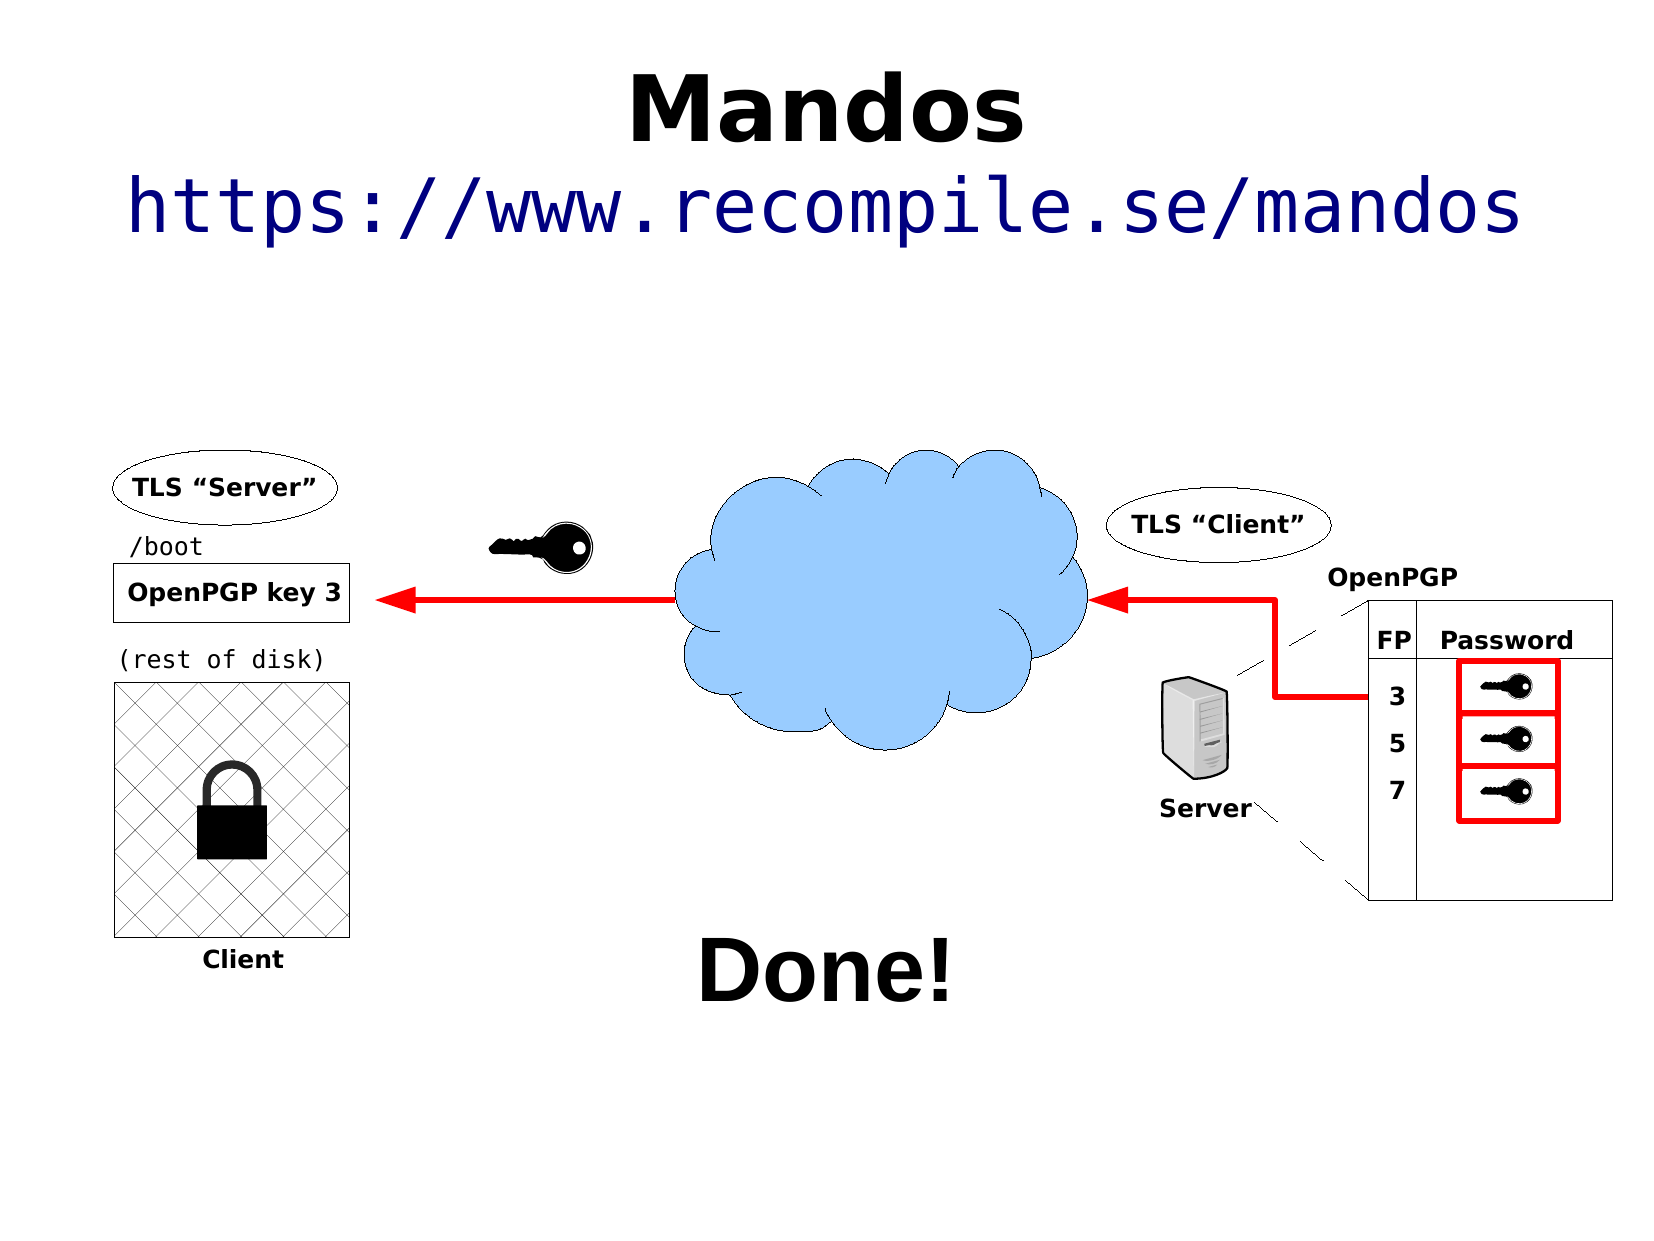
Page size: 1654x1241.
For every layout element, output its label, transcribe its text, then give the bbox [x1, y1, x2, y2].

text_box Done! [681, 911, 972, 1029]
text_box Server [1144, 786, 1360, 831]
text_box Password [1425, 618, 1605, 663]
text_box TLS “Client” [1106, 487, 1332, 563]
text_box 3 [1374, 675, 1439, 720]
text_box /boot [114, 525, 294, 570]
text_box OpenPGP [1312, 555, 1501, 601]
picture [1462, 768, 1555, 818]
text_box [1369, 600, 1613, 901]
text_box Client [187, 937, 300, 982]
picture [1142, 657, 1247, 806]
picture [1462, 663, 1555, 710]
picture [170, 748, 294, 872]
text_box (rest of disk) [101, 637, 376, 696]
picture [453, 502, 638, 597]
text_box [674, 450, 1088, 751]
text_box FP [1361, 618, 1425, 663]
text_box [113, 615, 350, 623]
title Mandos https://www.recompile.se/mandos [82, 49, 1571, 257]
text_box [294, 563, 350, 570]
picture [1462, 716, 1555, 763]
text_box OpenPGP key 3 [112, 570, 376, 615]
text_box 5 [1374, 721, 1439, 766]
text_box 7 [1374, 768, 1439, 813]
text_box TLS “Server” [112, 450, 338, 526]
text_box [114, 696, 350, 938]
